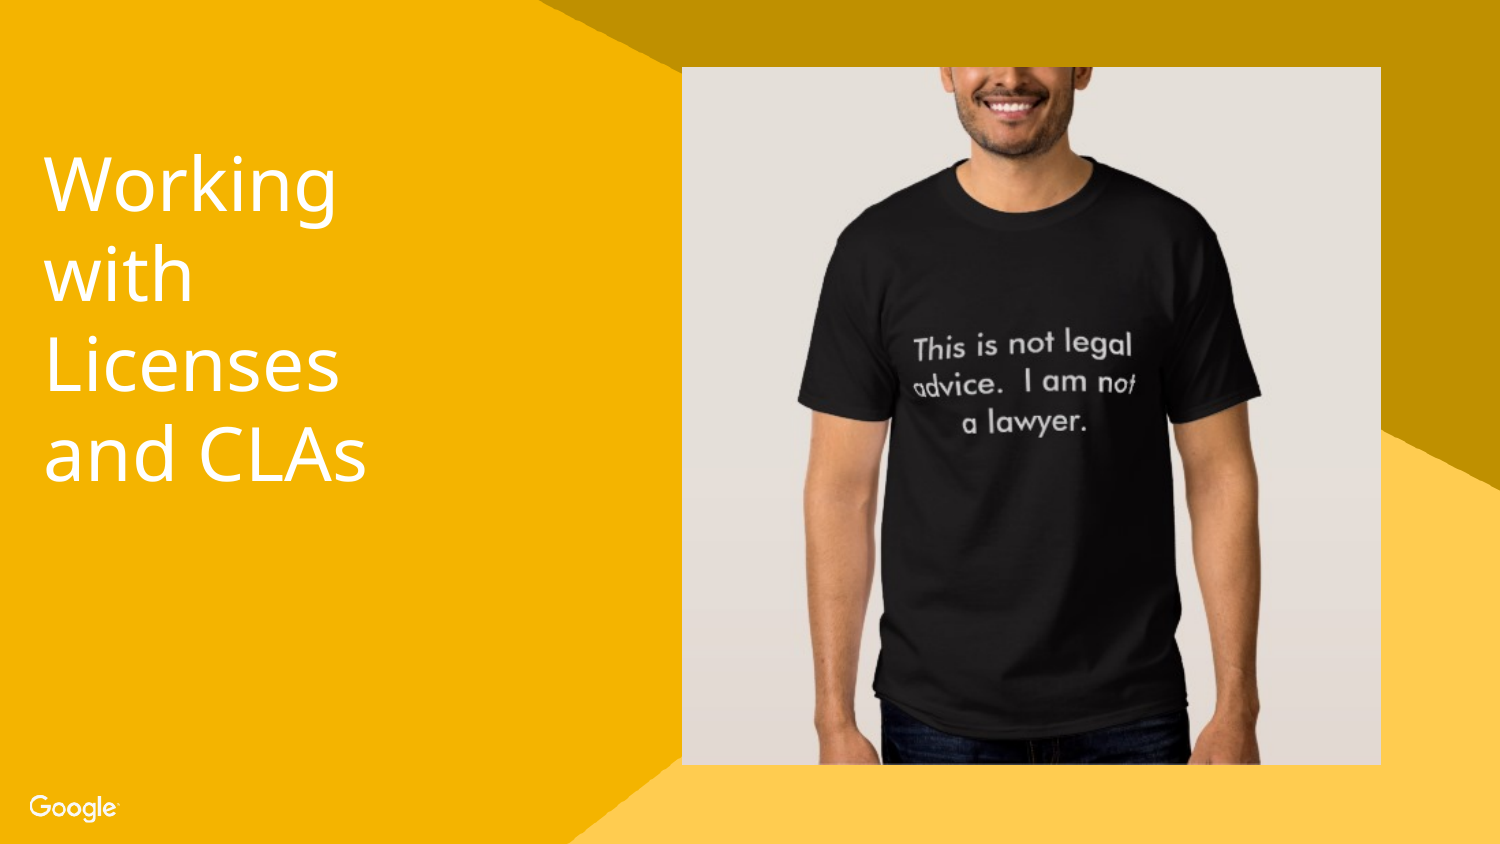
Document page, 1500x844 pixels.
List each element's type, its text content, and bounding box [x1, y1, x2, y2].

picture [0, 0, 1500, 844]
text_box Working with Licenses and CLAs [28, 121, 682, 288]
